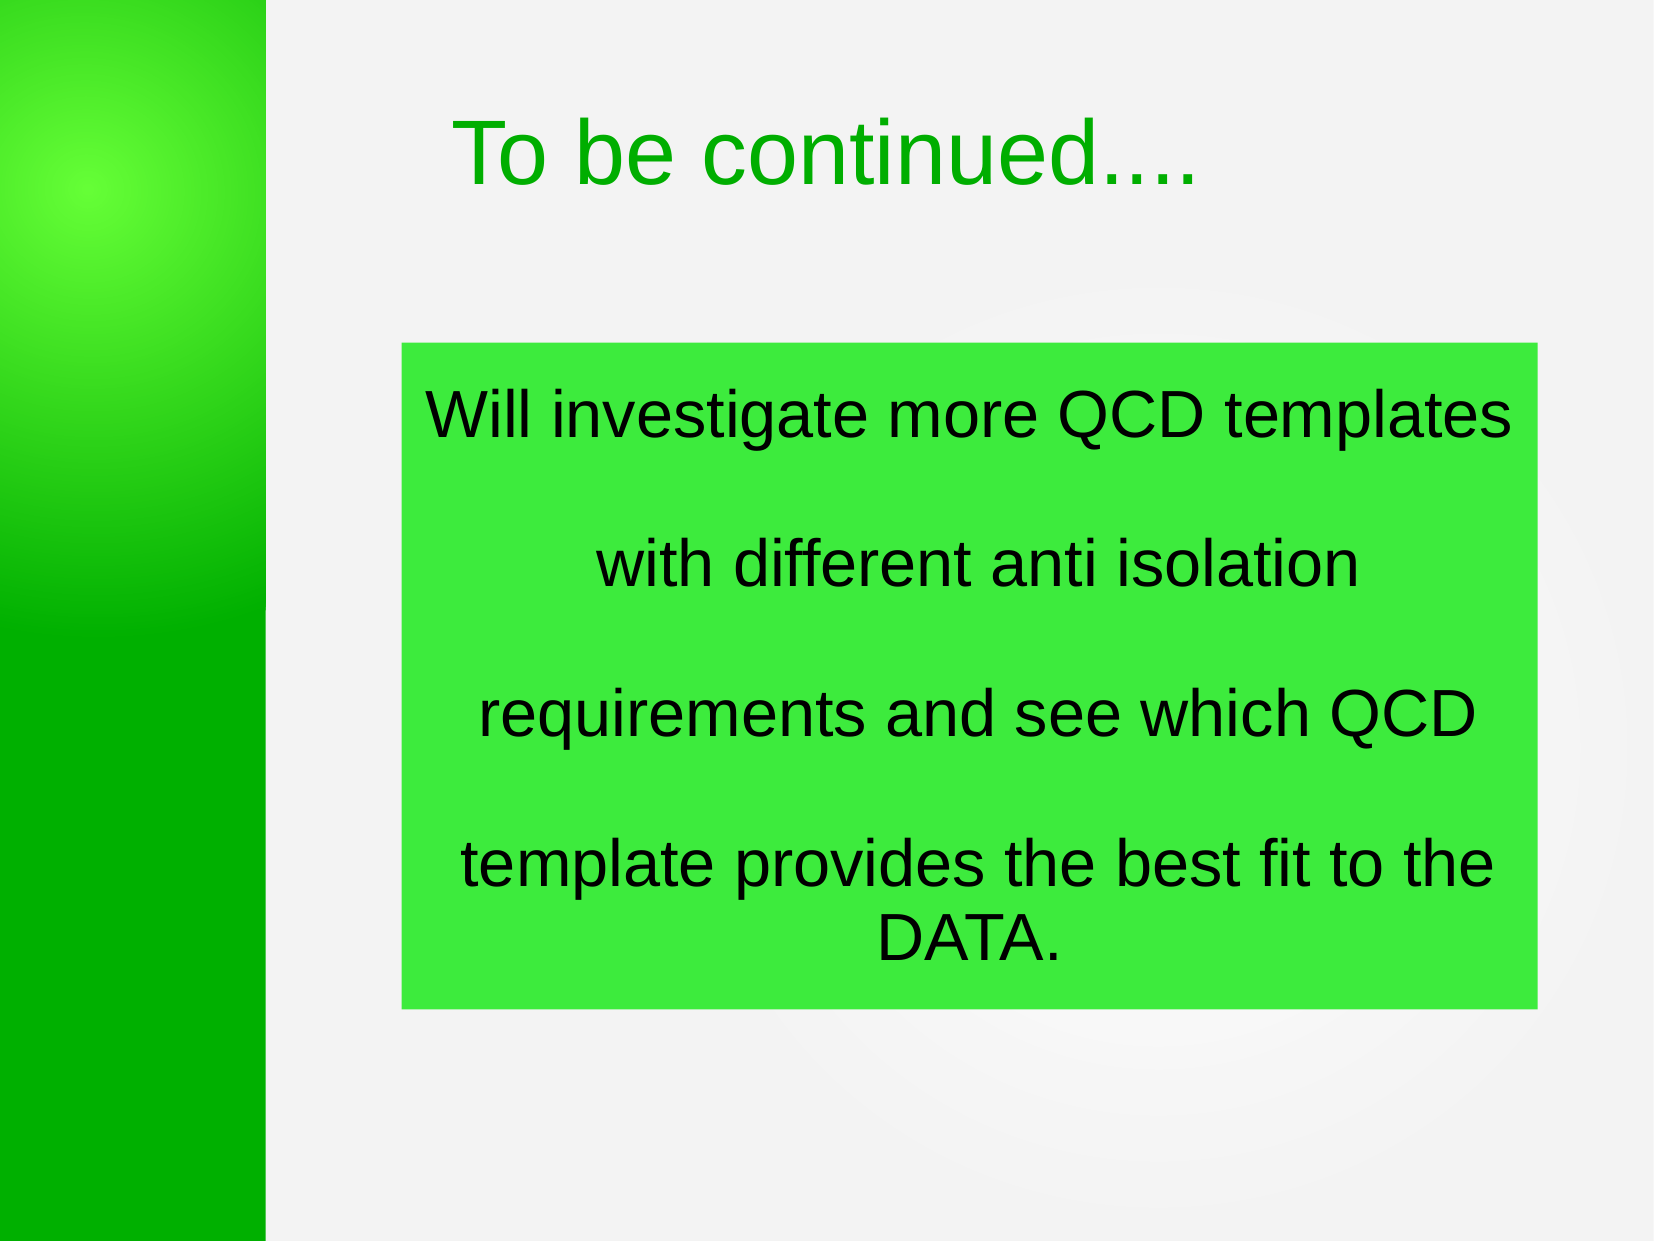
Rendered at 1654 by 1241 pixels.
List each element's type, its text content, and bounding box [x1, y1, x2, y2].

title To be continued.... [82, 49, 1571, 257]
subtitle Will investigate more QCD templates with different anti isolation requirements and see which QCD template provides the best fit to the DATA. [401, 342, 1538, 1010]
